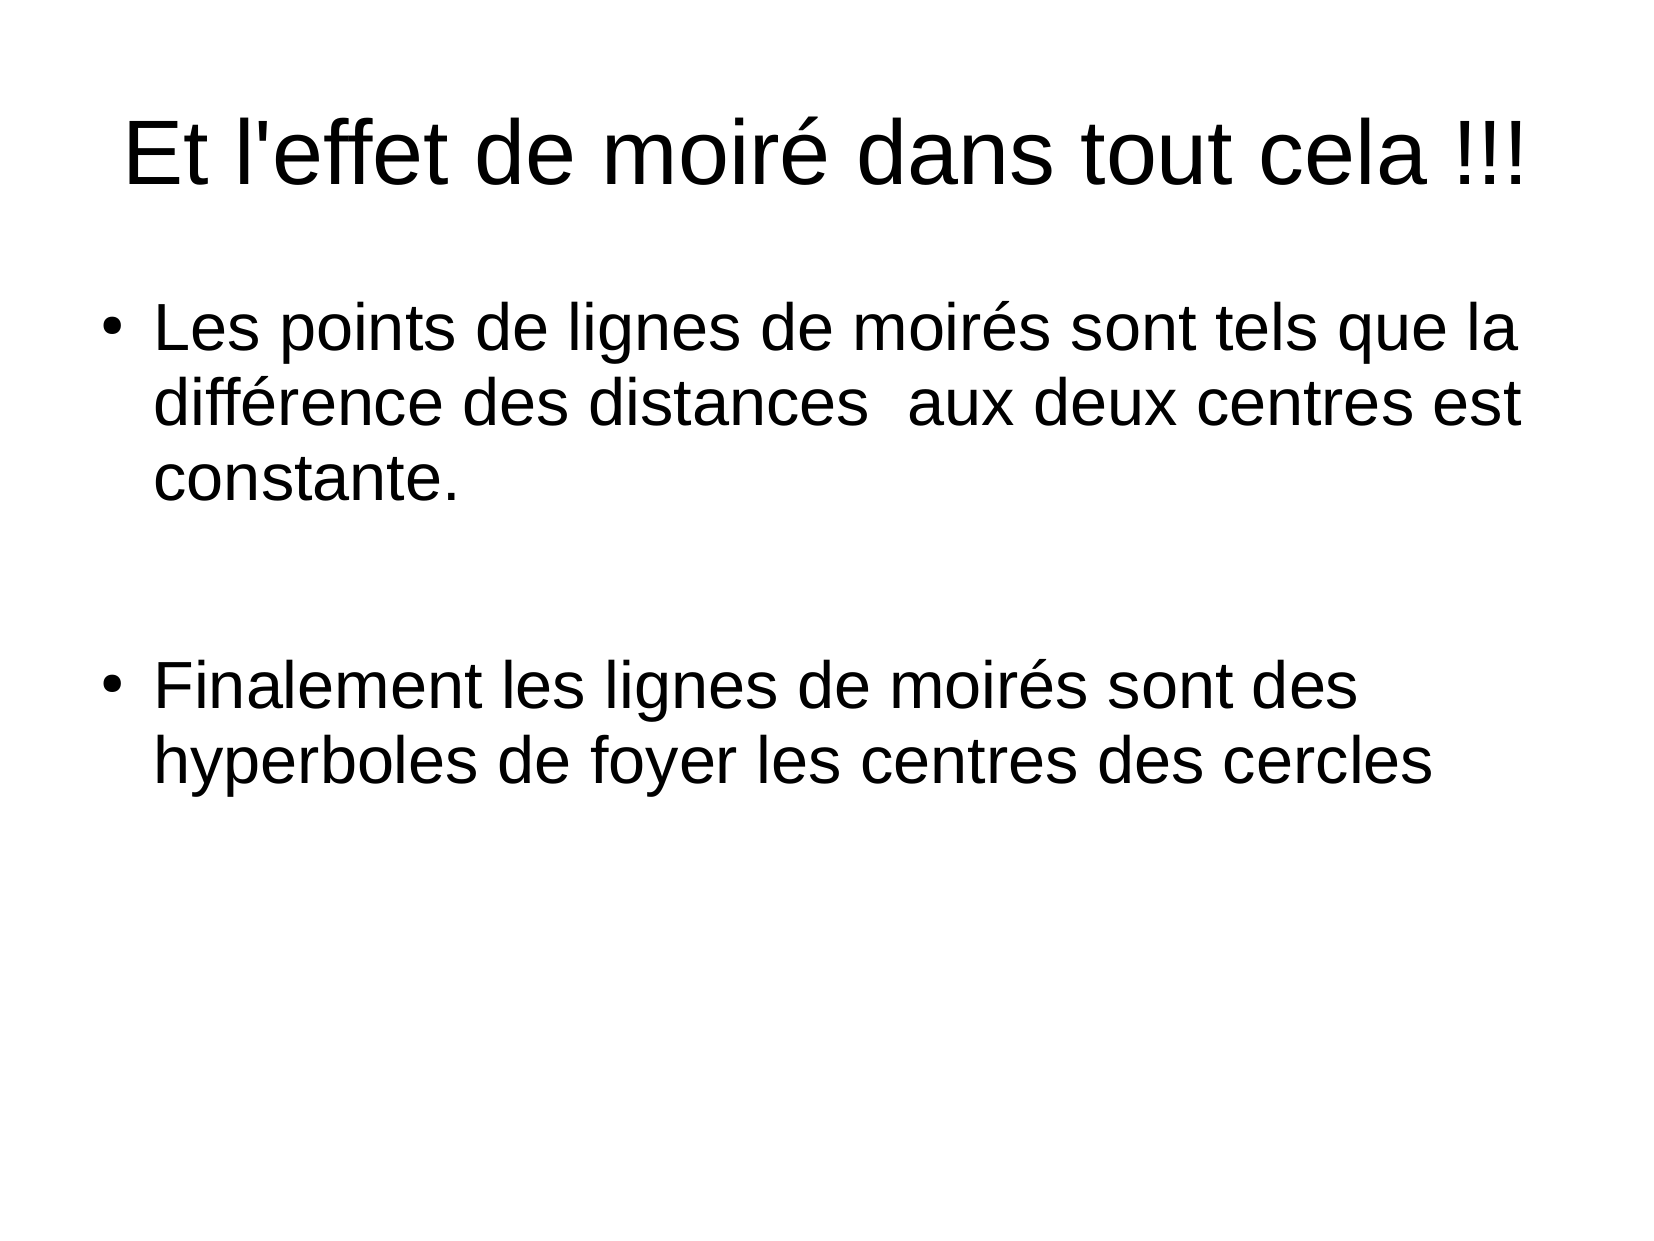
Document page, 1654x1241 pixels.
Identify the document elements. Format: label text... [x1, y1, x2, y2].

list Les points de lignes de moirés sont tels que la différence des distances aux deux centres est constante. Finalement les lignes de moirés sont des hyperboles de foyer les centres des cercles [82, 290, 1571, 1109]
title Et l'effet de moiré dans tout cela !!! [82, 49, 1571, 257]
